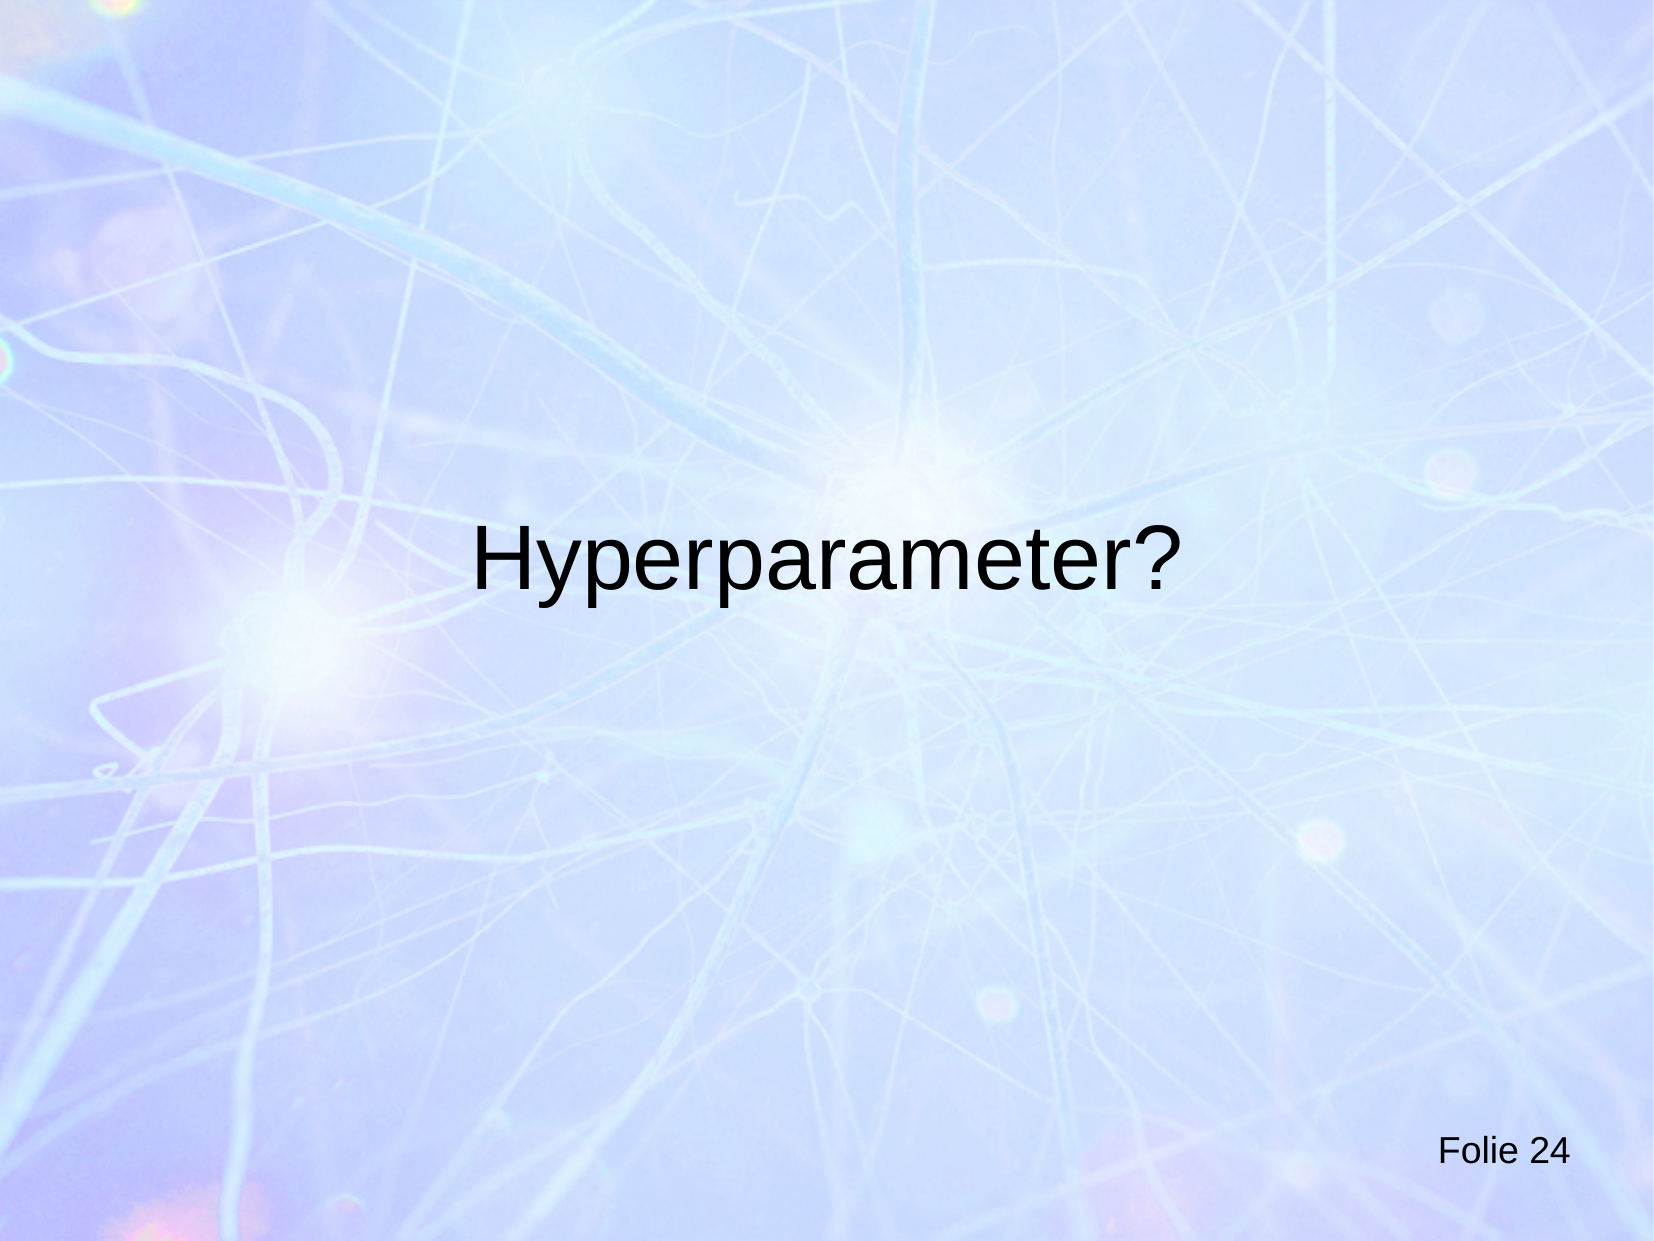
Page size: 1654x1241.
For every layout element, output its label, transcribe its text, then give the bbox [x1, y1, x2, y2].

title Hyperparameter? [165, 454, 1489, 662]
picture [0, 0, 1654, 1241]
